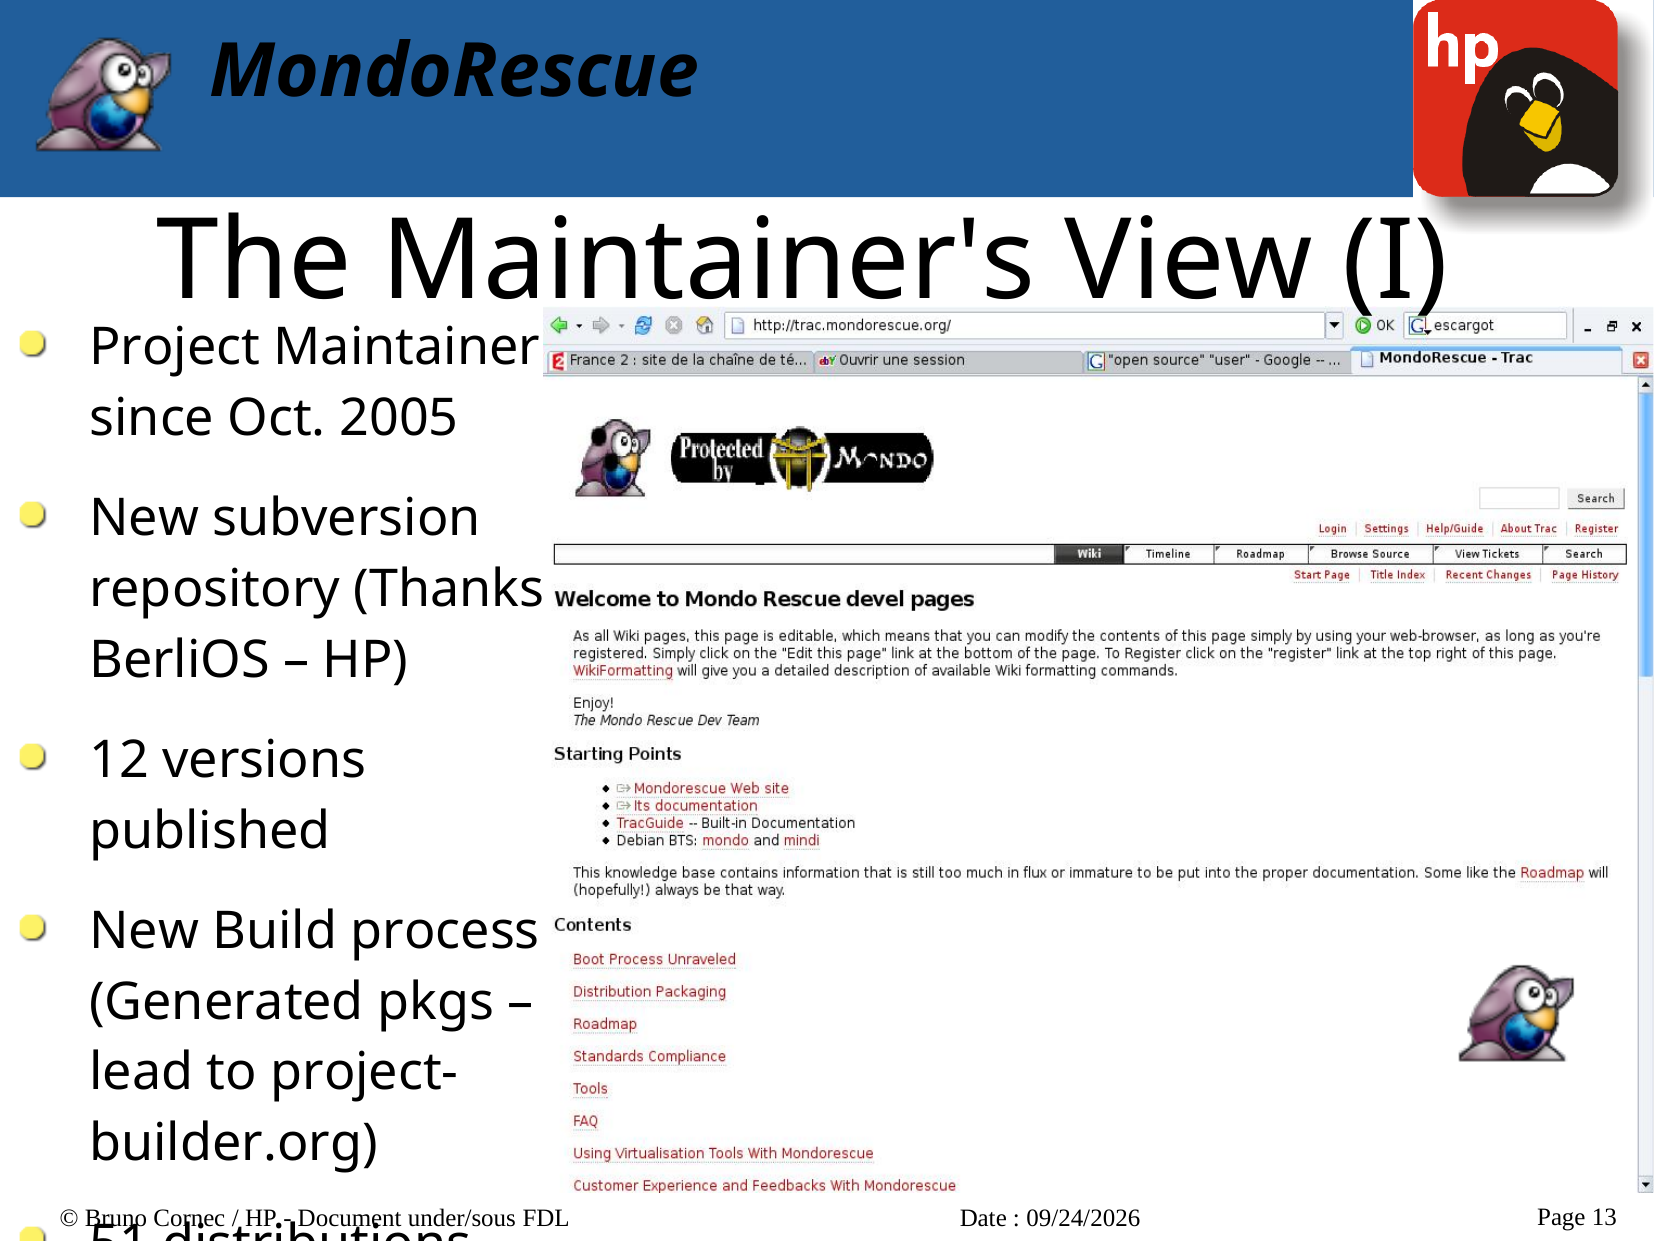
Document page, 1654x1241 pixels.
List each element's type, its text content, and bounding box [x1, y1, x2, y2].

list Project Maintainer since Oct. 2005 New subversion repository (Thanks BerliOS – HP) 12 versions published New Build process (Generated pkgs – lead to project-builder.org) 51 distributions (Thanks Qemu) [6, 309, 617, 1241]
picture [1413, 0, 1654, 235]
text_box The Maintainer's View (I) [156, 178, 1488, 318]
picture [617, 306, 1654, 1194]
picture [0, 0, 211, 199]
